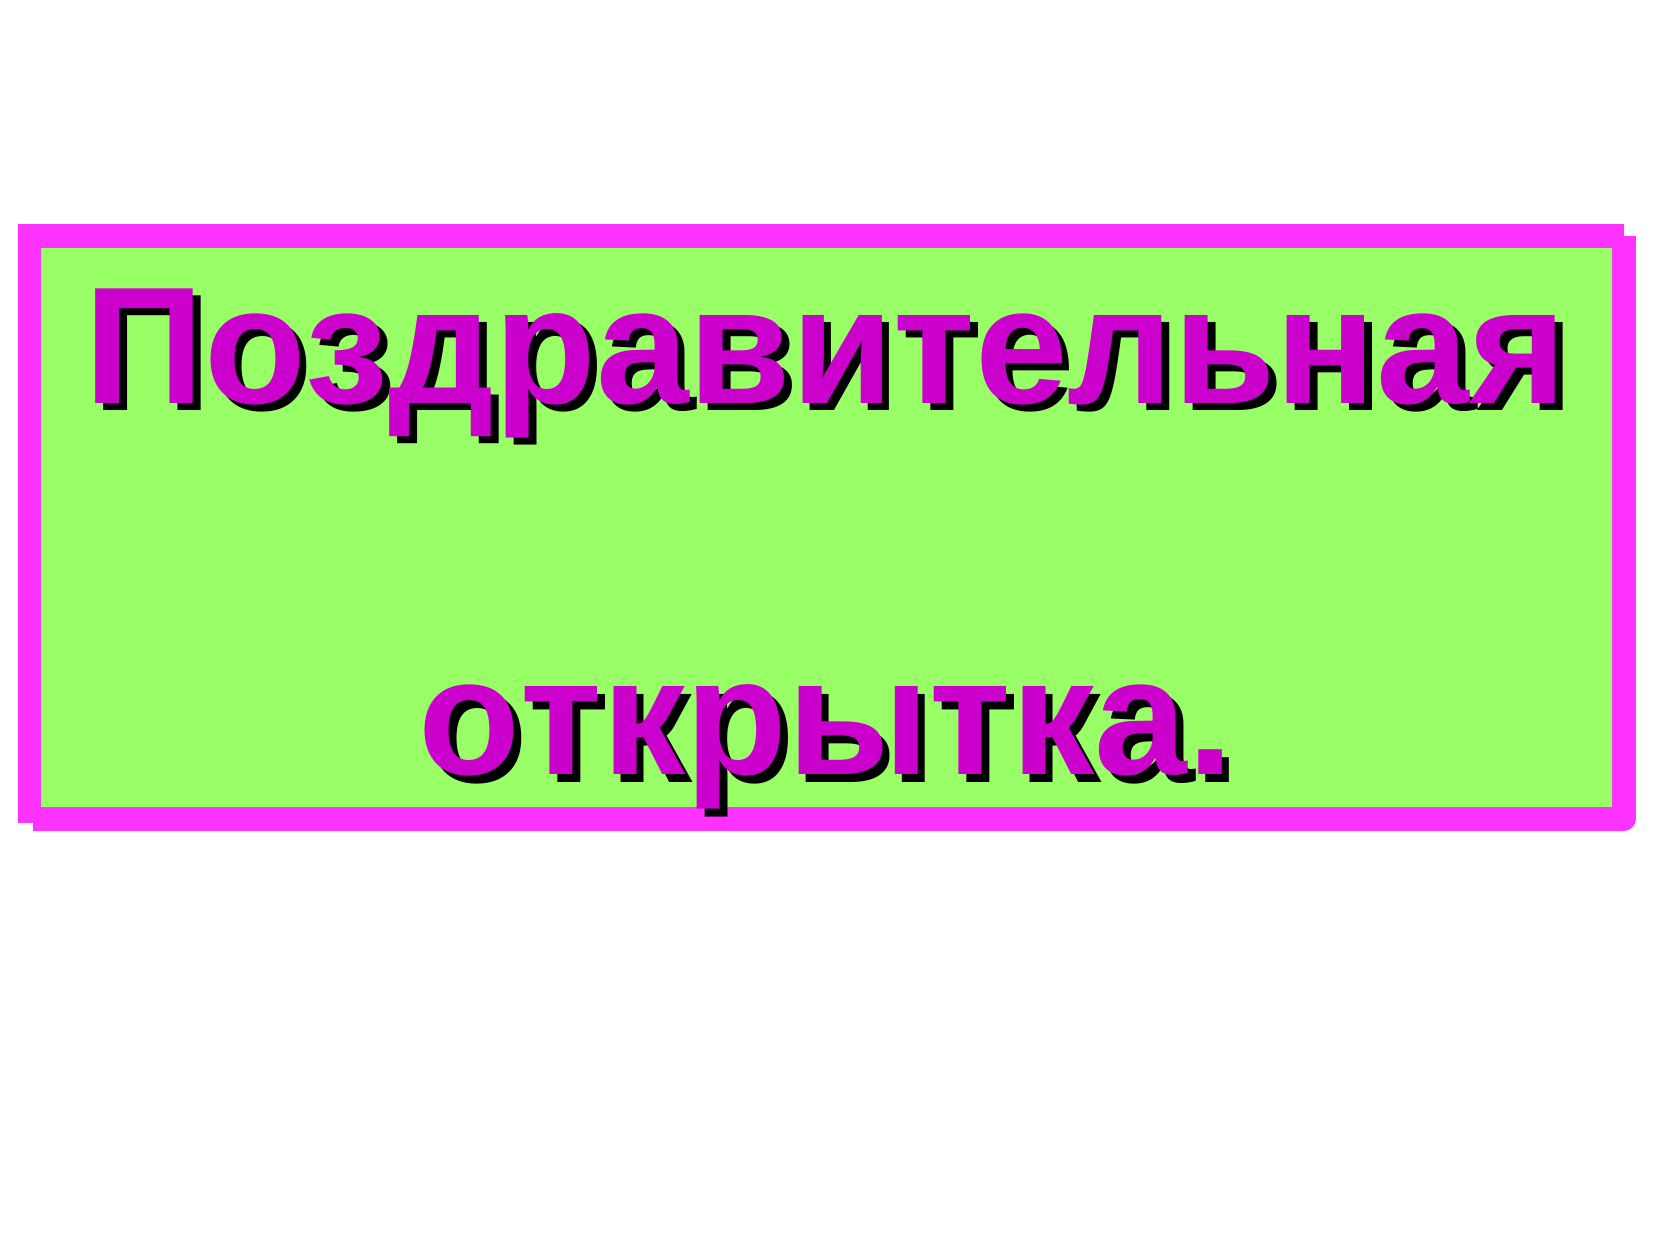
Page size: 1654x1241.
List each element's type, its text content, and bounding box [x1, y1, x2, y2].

text_box Поздравительная открытка. [29, 236, 1624, 819]
text_box тозадвипрельная ктытокра. [0, 181, 1654, 796]
